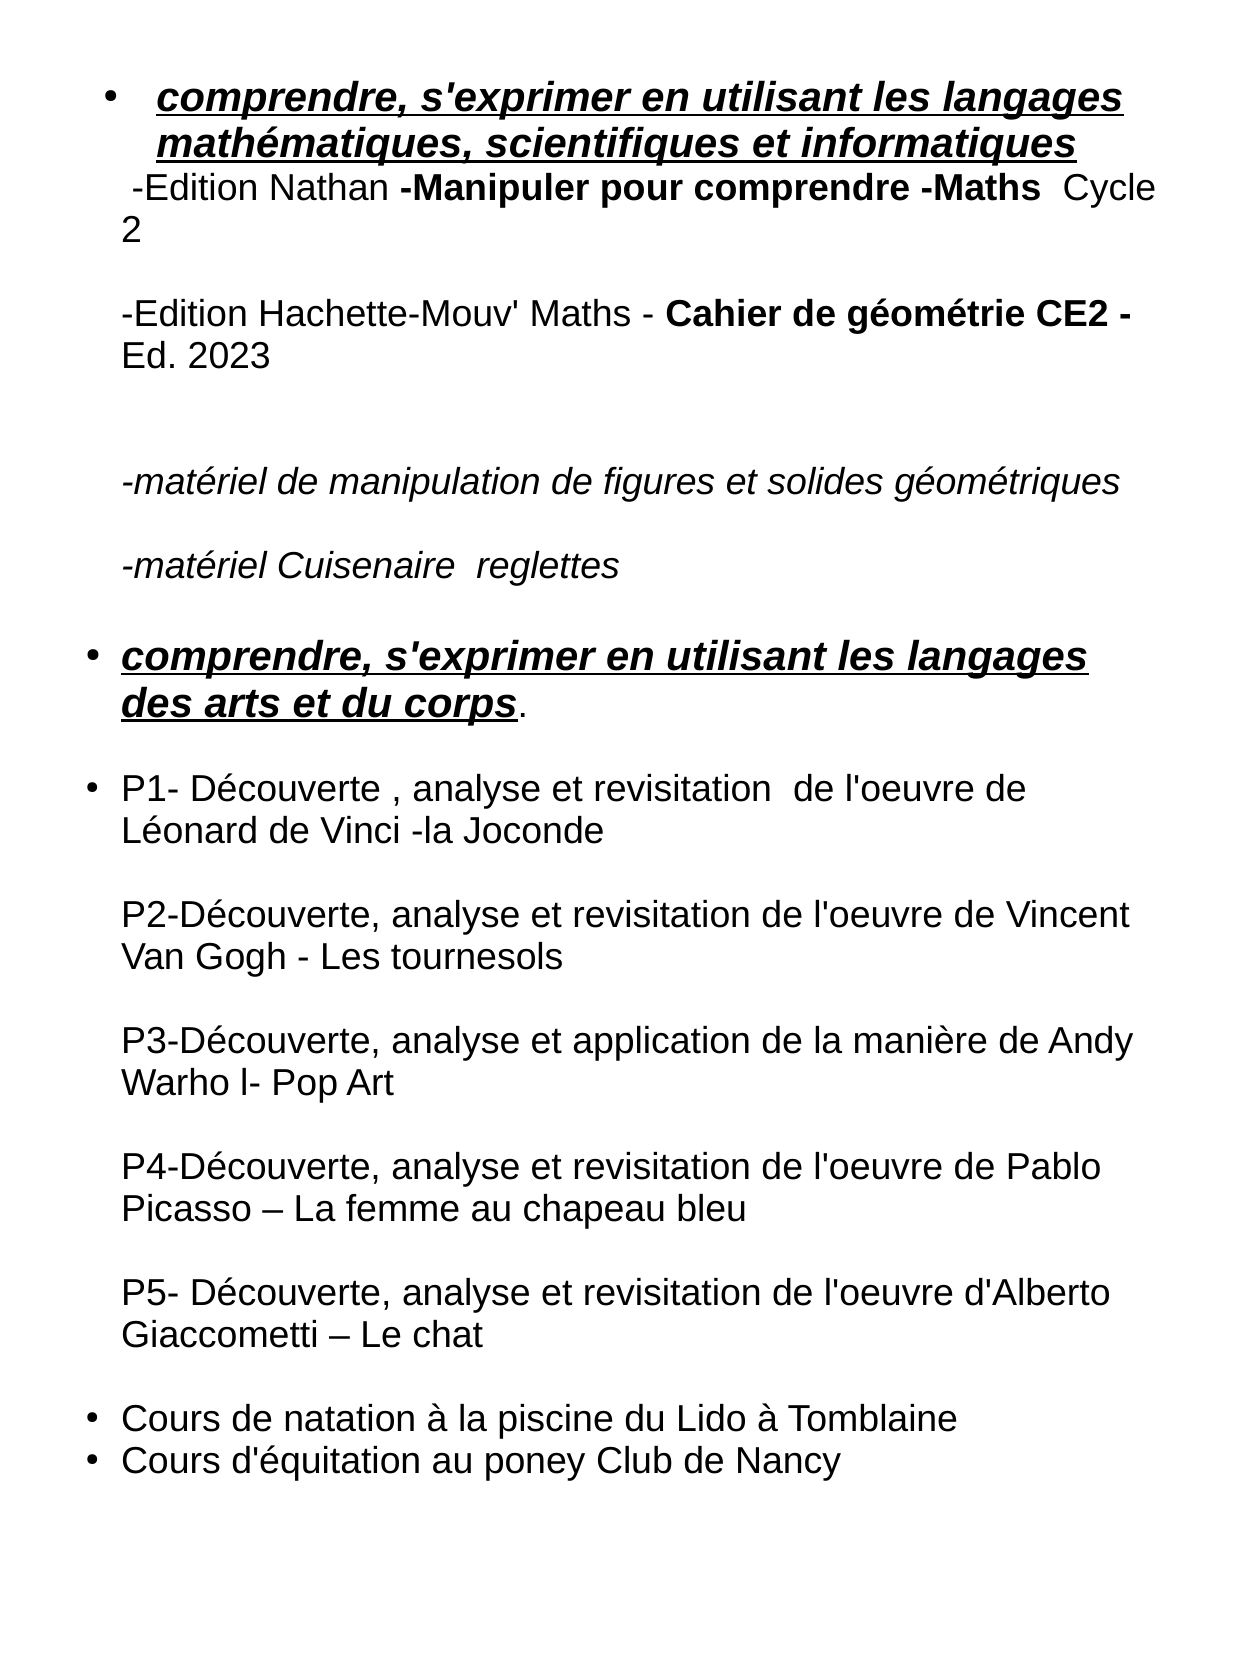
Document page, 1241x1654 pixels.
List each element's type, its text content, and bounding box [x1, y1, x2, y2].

text_box comprendre, s'exprimer en utilisant les langages mathématiques, scientifiques et informatiques -Edition Nathan -Manipuler pour comprendre -Maths Cycle 2 -Edition Hachette-Mouv' Maths - Cahier de géométrie CE2 - Ed. 2023 -matériel de manipulation de figures et solides géométriques -matériel Cuisenaire reglettes comprendre, s'exprimer en utilisant les langages des arts et du corps. P1- Découverte , analyse et revisitation de l'oeuvre de Léonard de Vinci -la Joconde P2-Découverte, analyse et revisitation de l'oeuvre de Vincent Van Gogh - Les tournesols P3-Découverte, analyse et application de la manière de Andy Warho l- Pop Art P4-Découverte, analyse et revisitation de l'oeuvre de Pablo Picasso – La femme au chapeau bleu P5- Découverte, analyse et revisitation de l'oeuvre d'Alberto Giaccometti – Le chat Cours de natation à la piscine du Lido à Tomblaine Cours d'équitation au poney Club de Nancy [70, 66, 1182, 1654]
